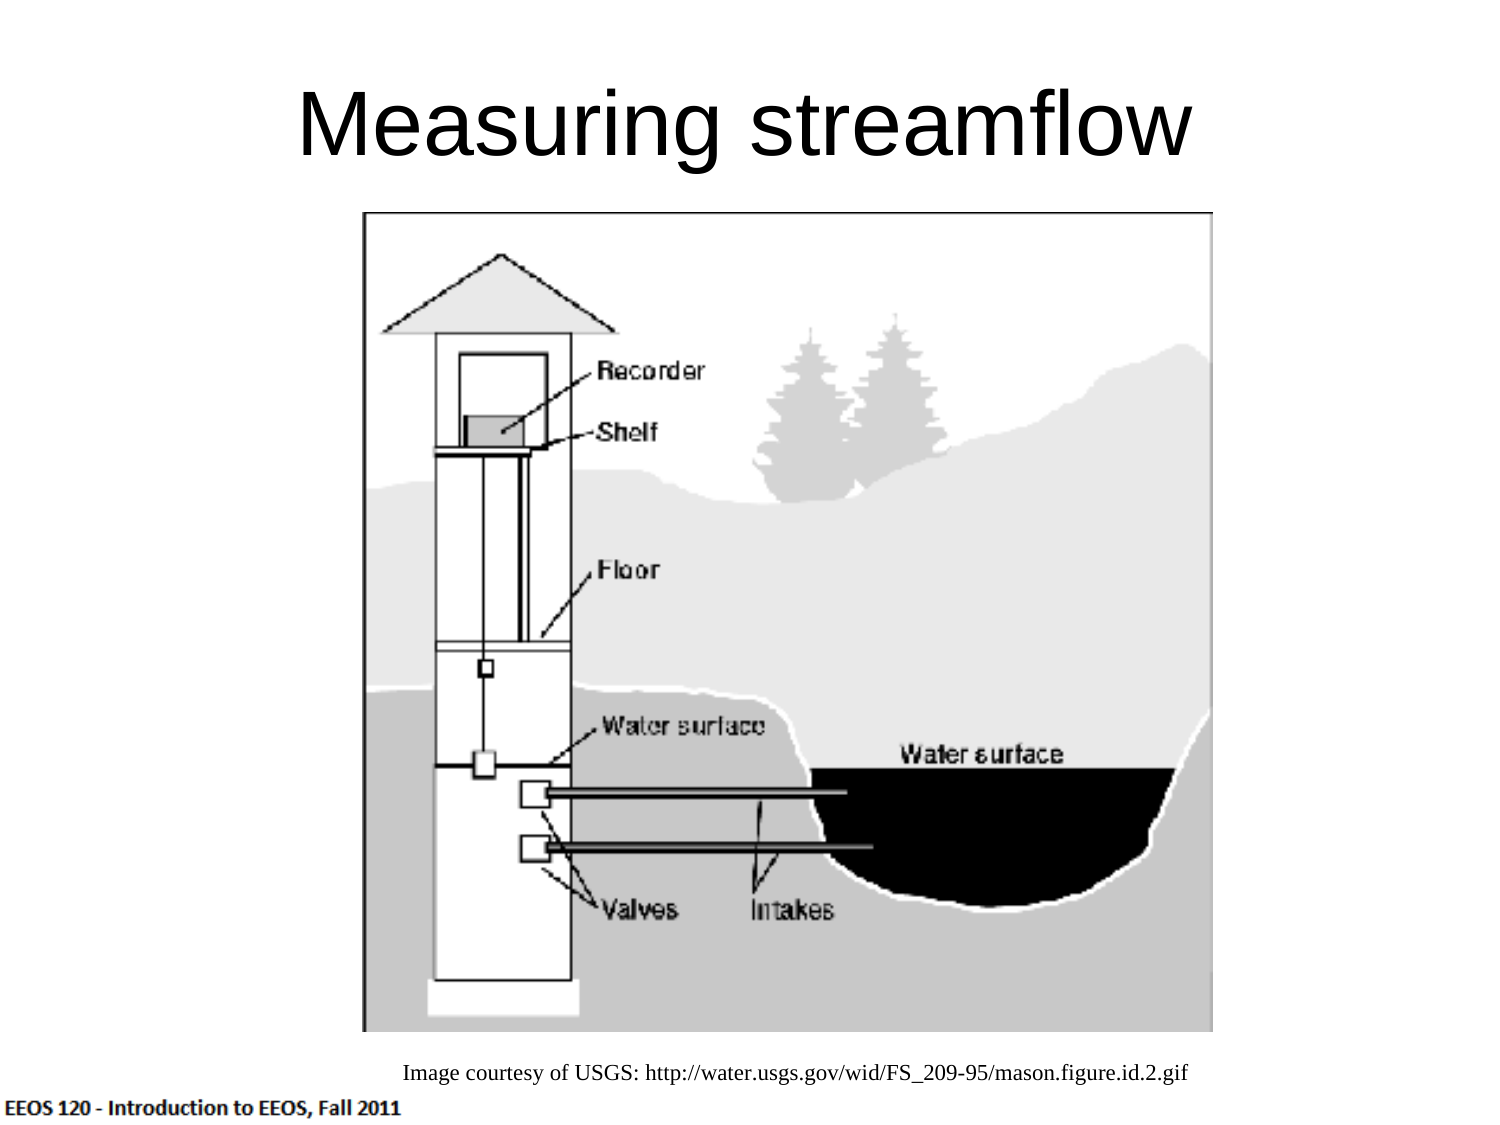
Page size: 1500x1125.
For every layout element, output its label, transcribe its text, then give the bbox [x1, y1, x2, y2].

text_box Image courtesy of USGS: http://water.usgs.gov/wid/FS_209-95/mason.figure.id.2.gif [387, 1050, 1205, 1093]
title Measuring streamflow [99, 24, 1375, 213]
picture [362, 213, 1213, 1032]
picture [0, 1090, 406, 1125]
